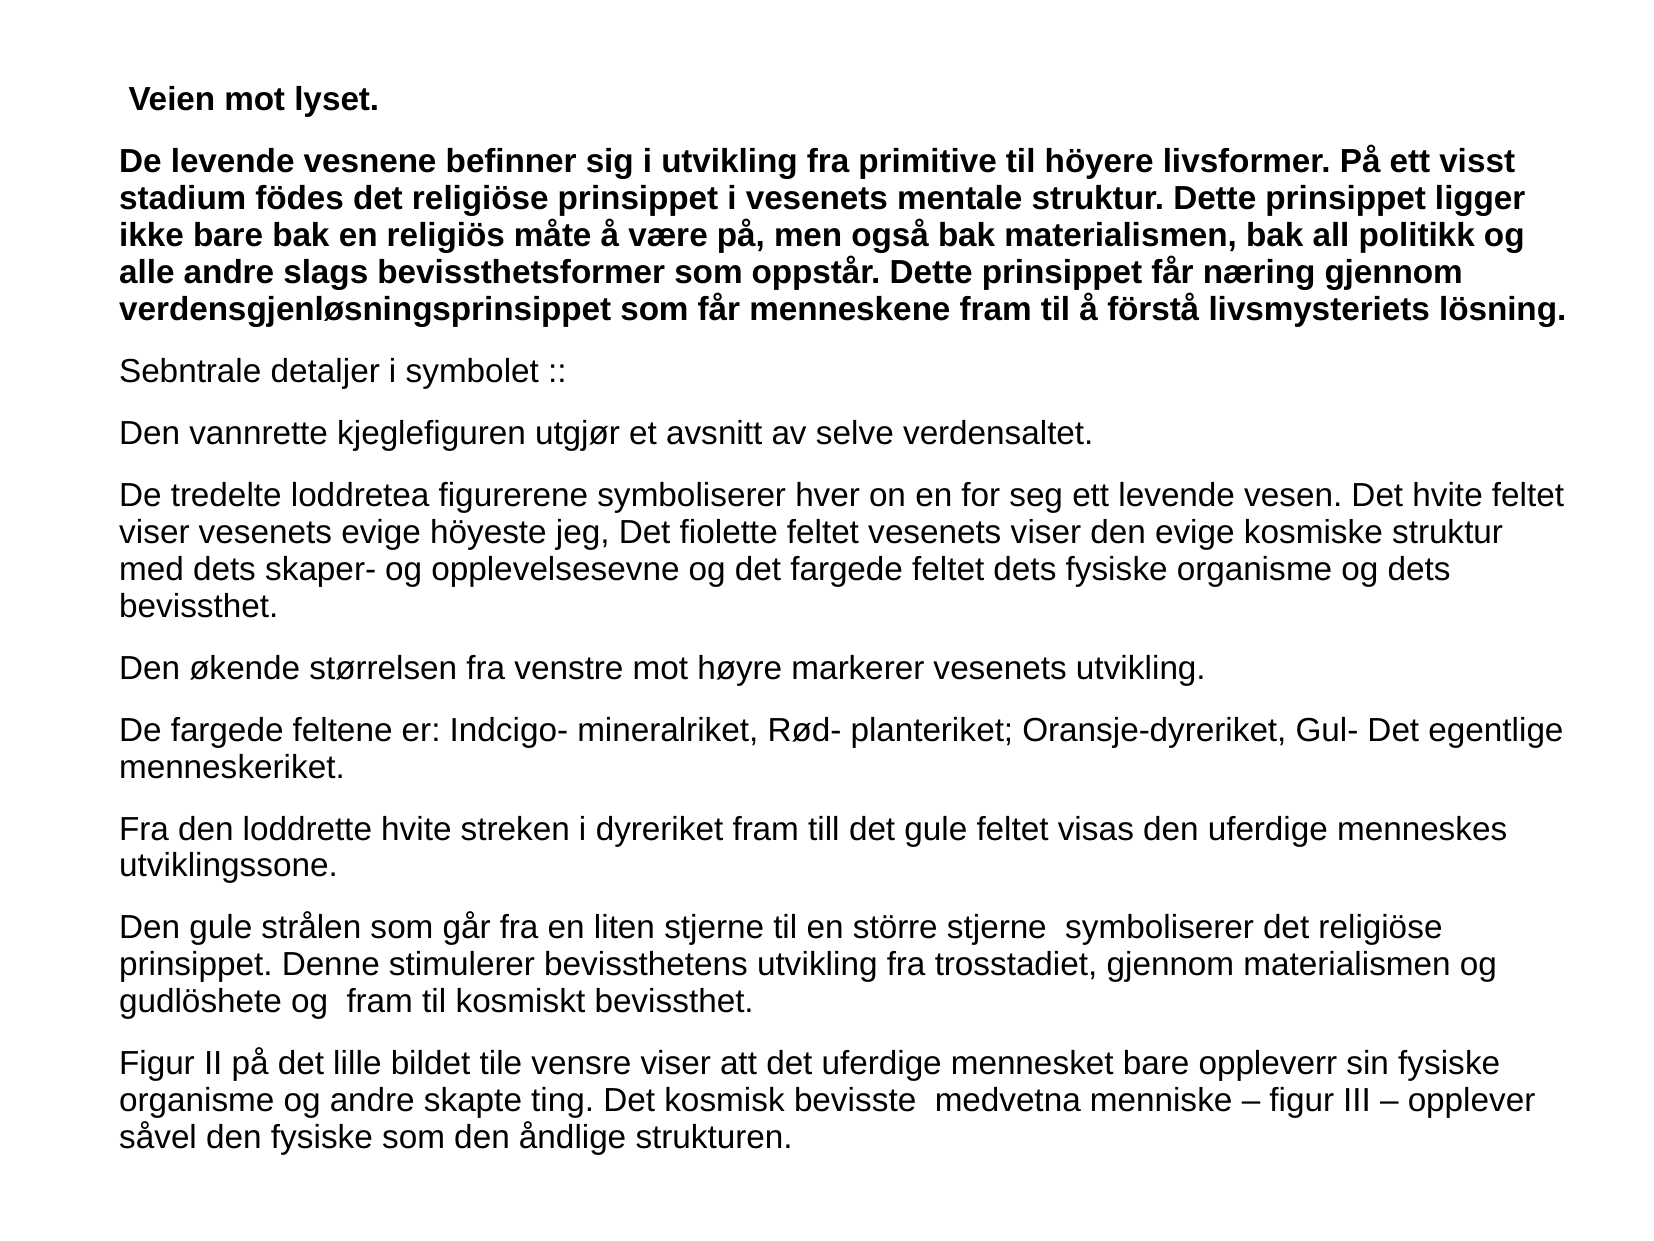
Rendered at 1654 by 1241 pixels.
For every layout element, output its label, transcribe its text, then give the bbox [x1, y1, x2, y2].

text_box Veien mot lyset. De levende vesnene befinner sig i utvikling fra primitive til höyere livsformer. På ett visst stadium födes det religiöse prinsippet i vesenets mentale struktur. Dette prinsippet ligger ikke bare bak en religiös måte å være på, men også bak materialismen, bak all politikk og alle andre slags bevissthetsformer som oppstår. Dette prinsippet får næring gjennom verdensgjenløsningsprinsippet som får menneskene fram til å förstå livsmysteriets lösning. Sebntrale detaljer i symbolet :: Den vannrette kjeglefiguren utgjør et avsnitt av selve verdensaltet. De tredelte loddretea figurerene symboliserer hver on en for seg ett levende vesen. Det hvite feltet viser vesenets evige höyeste jeg, Det fiolette feltet vesenets viser den evige kosmiske struktur med dets skaper- og opplevelsesevne og det fargede feltet dets fysiske organisme og dets bevissthet. Den økende størrelsen fra venstre mot høyre markerer vesenets utvikling. De fargede feltene er: Indcigo- mineralriket, Rød- planteriket; Oransje-dyreriket, Gul- Det egentlige menneskeriket. Fra den loddrette hvite streken i dyreriket fram till det gule feltet visas den uferdige menneskes utviklingssone. Den gule strålen som går fra en liten stjerne til en större stjerne symboliserer det religiöse prinsippet. Denne stimulerer bevissthetens utvikling fra trosstadiet, gjennom materialismen og gudlöshete og fram til kosmiskt bevissthet. Figur II på det lille bildet tile vensre viser att det uferdige mennesket bare oppleverr sin fysiske organisme og andre skapte ting. Det kosmisk bevisste medvetna menniske – figur III – opplever såvel den fysiske som den åndlige strukturen. [104, 73, 1595, 1219]
